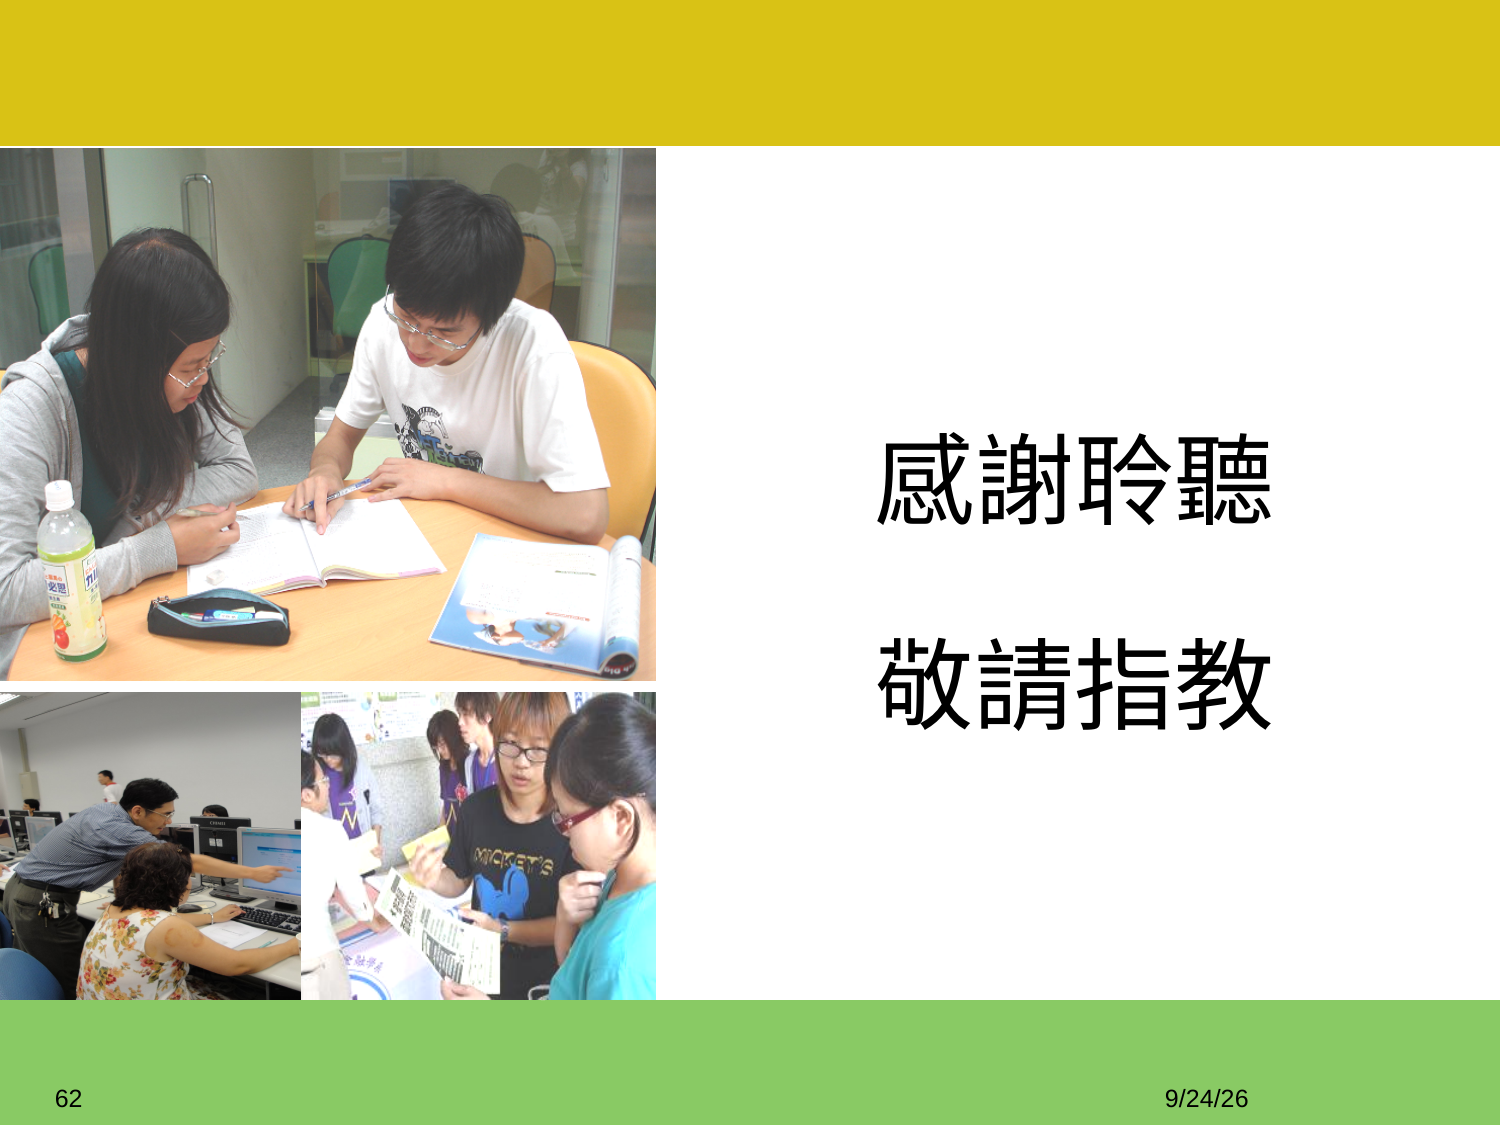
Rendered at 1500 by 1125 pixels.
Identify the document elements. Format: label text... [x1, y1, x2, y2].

text_box [1149, 1074, 1475, 1116]
subtitle 感謝聆聽 敬請指教 [773, 350, 1377, 764]
text_box [37, 1074, 100, 1116]
